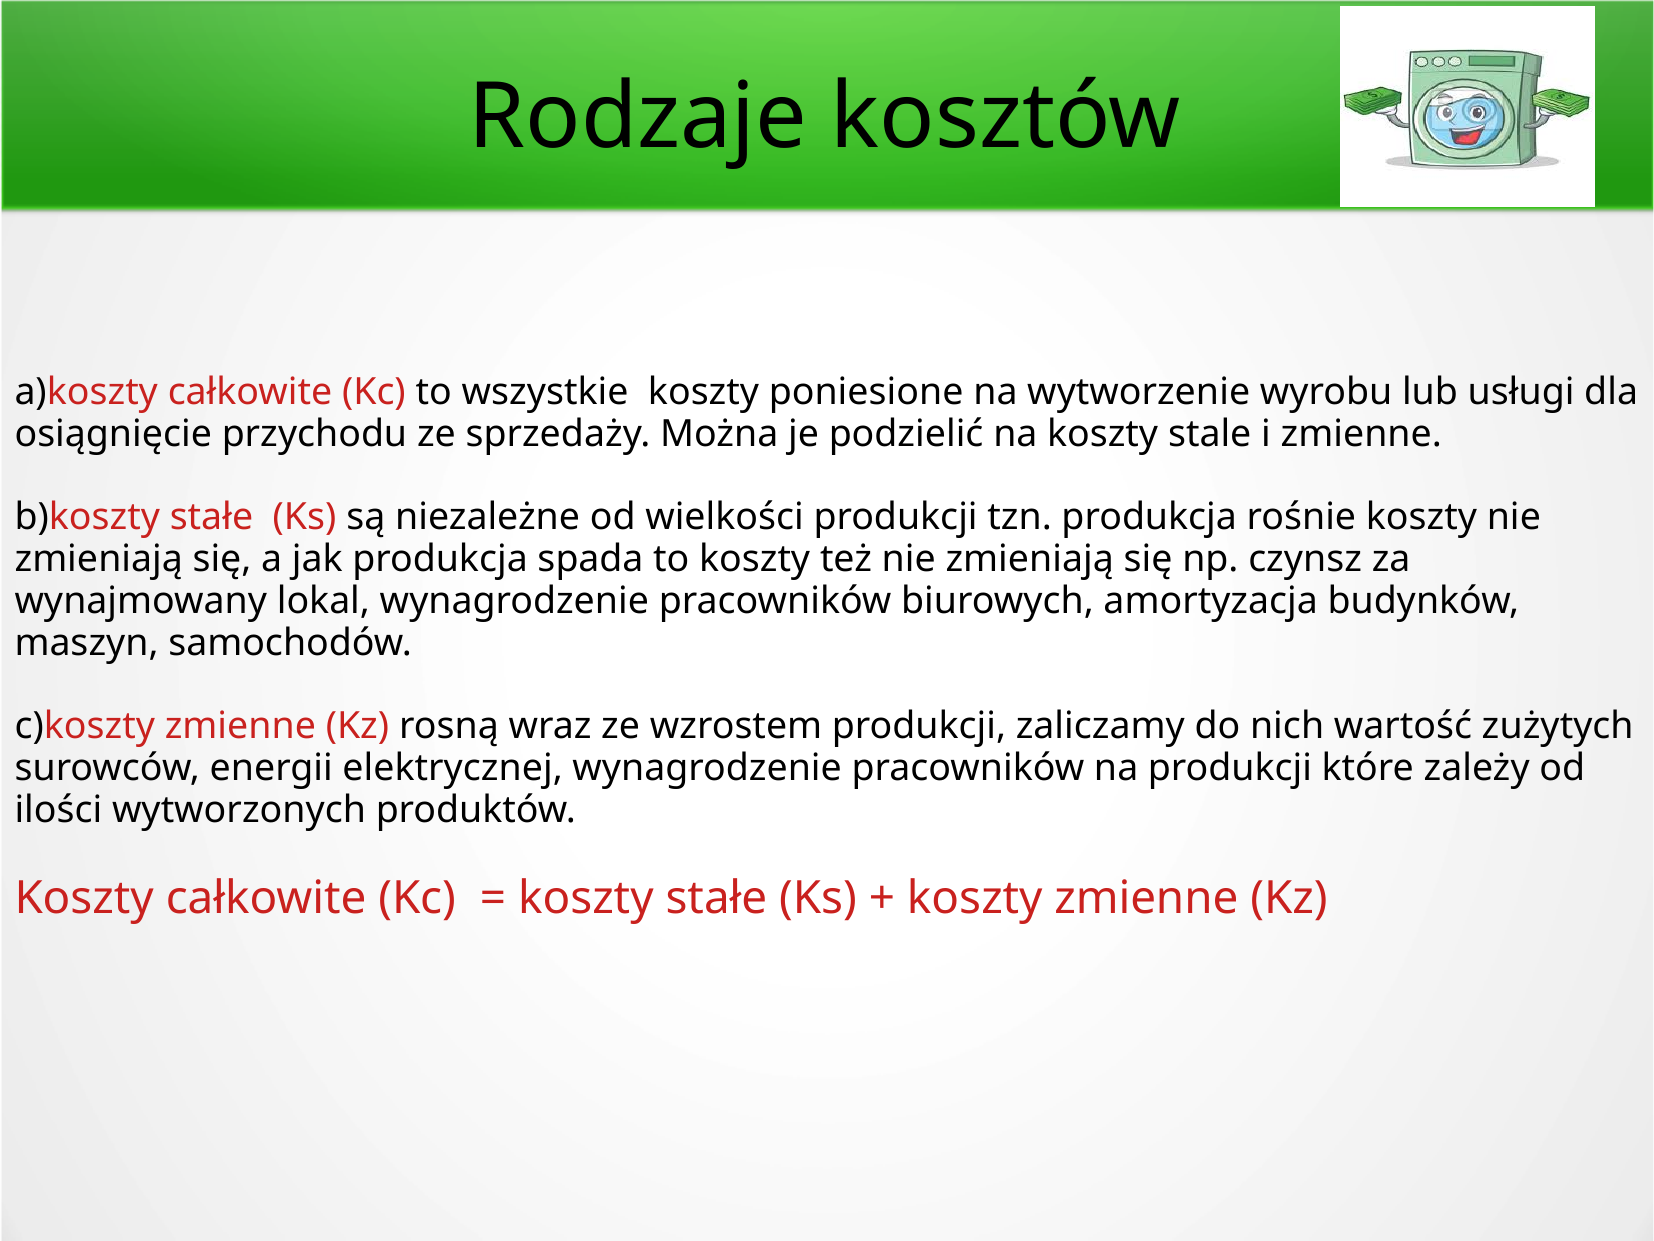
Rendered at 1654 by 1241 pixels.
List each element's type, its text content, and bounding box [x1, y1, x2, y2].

title Rodzaje kosztów [82, 47, 1340, 187]
text_box a)koszty całkowite (Kc) to wszystkie koszty poniesione na wytworzenie wyrobu lub usługi dla osiągnięcie przychodu ze sprzedaży. Można je podzielić na koszty stale i zmienne. b)koszty stałe (Ks) są niezależne od wielkości produkcji tzn. produkcja rośnie koszty nie zmieniają się, a jak produkcja spada to koszty też nie zmieniają się np. czynsz za wynajmowany lokal, wynagrodzenie pracowników biurowych, amortyzacja budynków, maszyn, samochodów. c)koszty zmienne (Kz) rosną wraz ze wzrostem produkcji, zaliczamy do nich wartość zużytych surowców, energii elektrycznej, wynagrodzenie pracowników na produkcji które zależy od ilości wytworzonych produktów. Koszty całkowite (Kc) = koszty stałe (Ks) + koszty zmienne (Kz) [0, 363, 1654, 973]
picture [1340, 6, 1595, 207]
